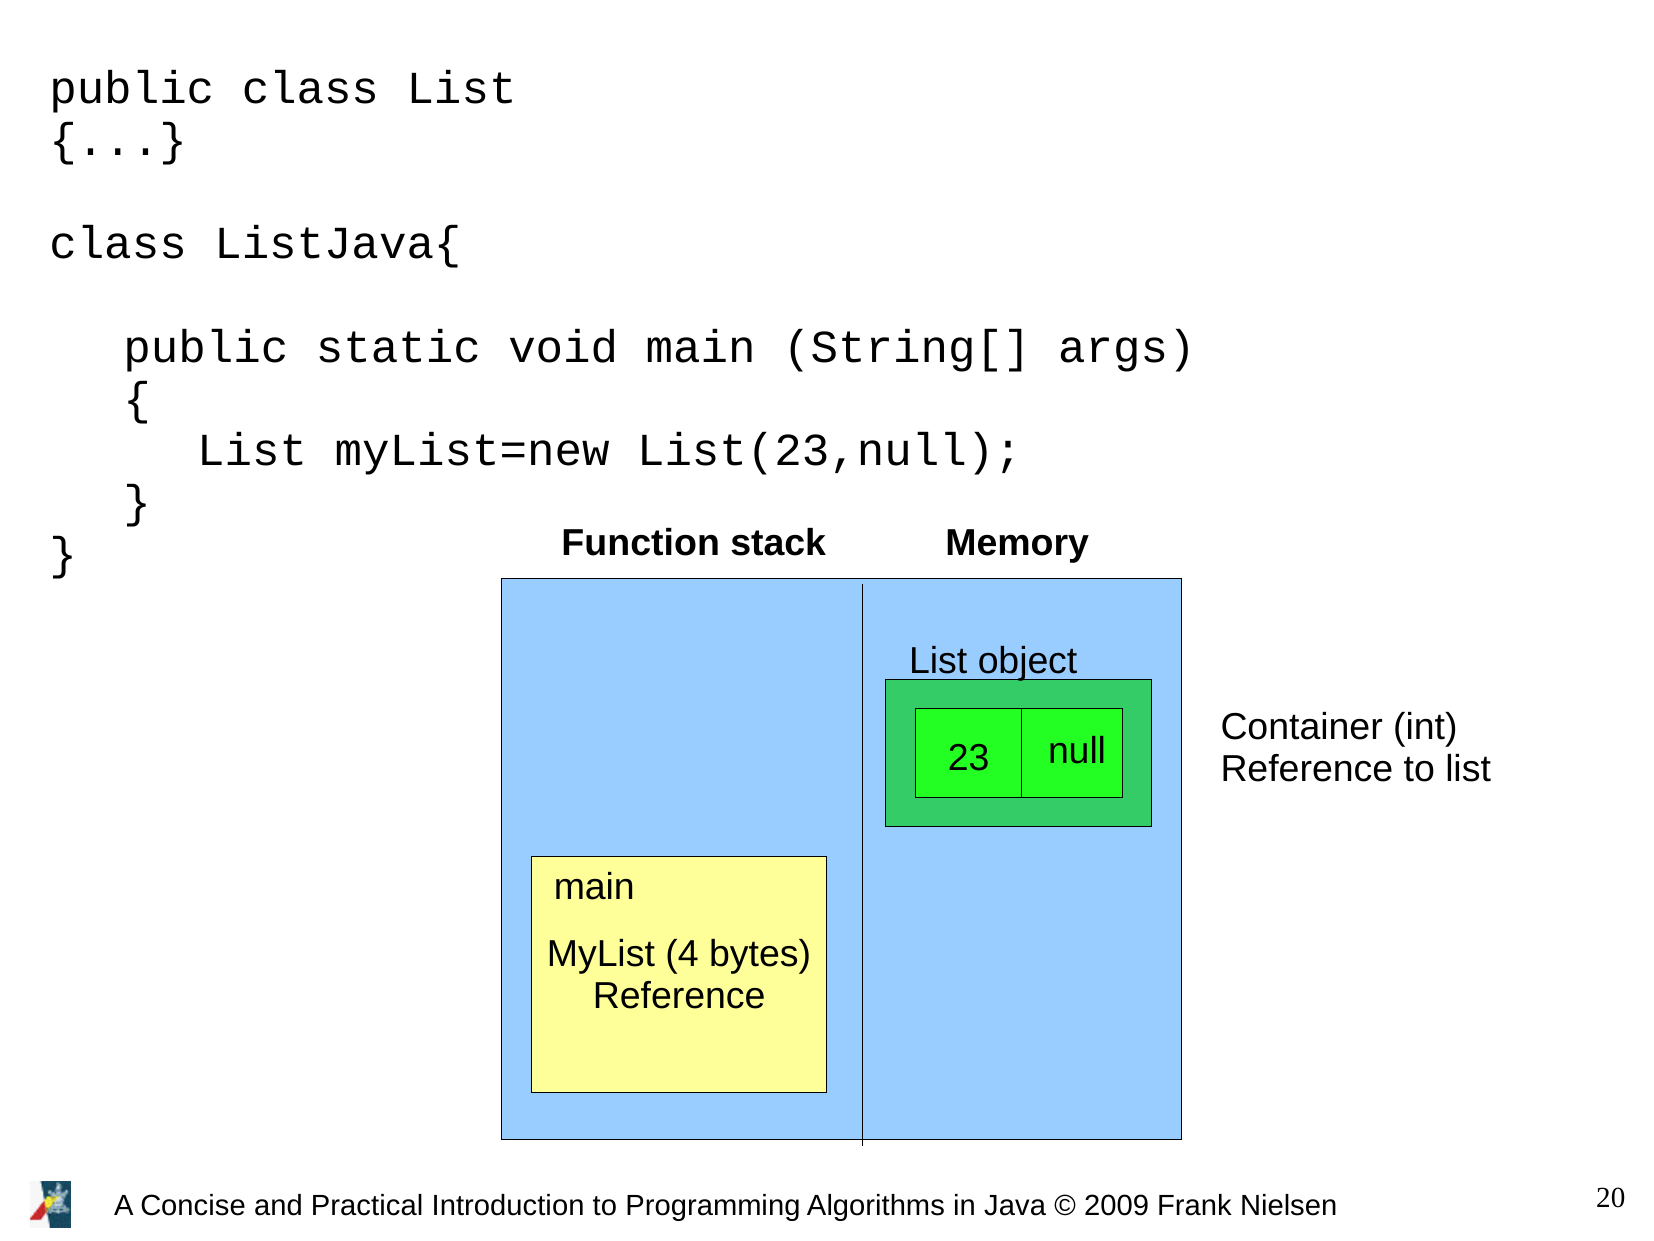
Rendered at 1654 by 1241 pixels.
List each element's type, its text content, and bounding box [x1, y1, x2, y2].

text_box MyList (4 bytes) Reference [531, 856, 827, 1093]
text_box main [538, 858, 650, 916]
text_box Function stack [546, 513, 842, 572]
text_box 23 [933, 728, 1005, 786]
text_box Container (int) Reference to list [1205, 698, 1506, 798]
text_box Memory [930, 513, 1104, 572]
picture [29, 1181, 71, 1228]
text_box [501, 578, 1182, 1140]
text_box public class List {...} class ListJava{ public static void main (String[] args) { List myList=new List(23,null); } } [34, 58, 1211, 562]
text_box List object [894, 631, 1093, 689]
text_box null [1033, 722, 1122, 780]
